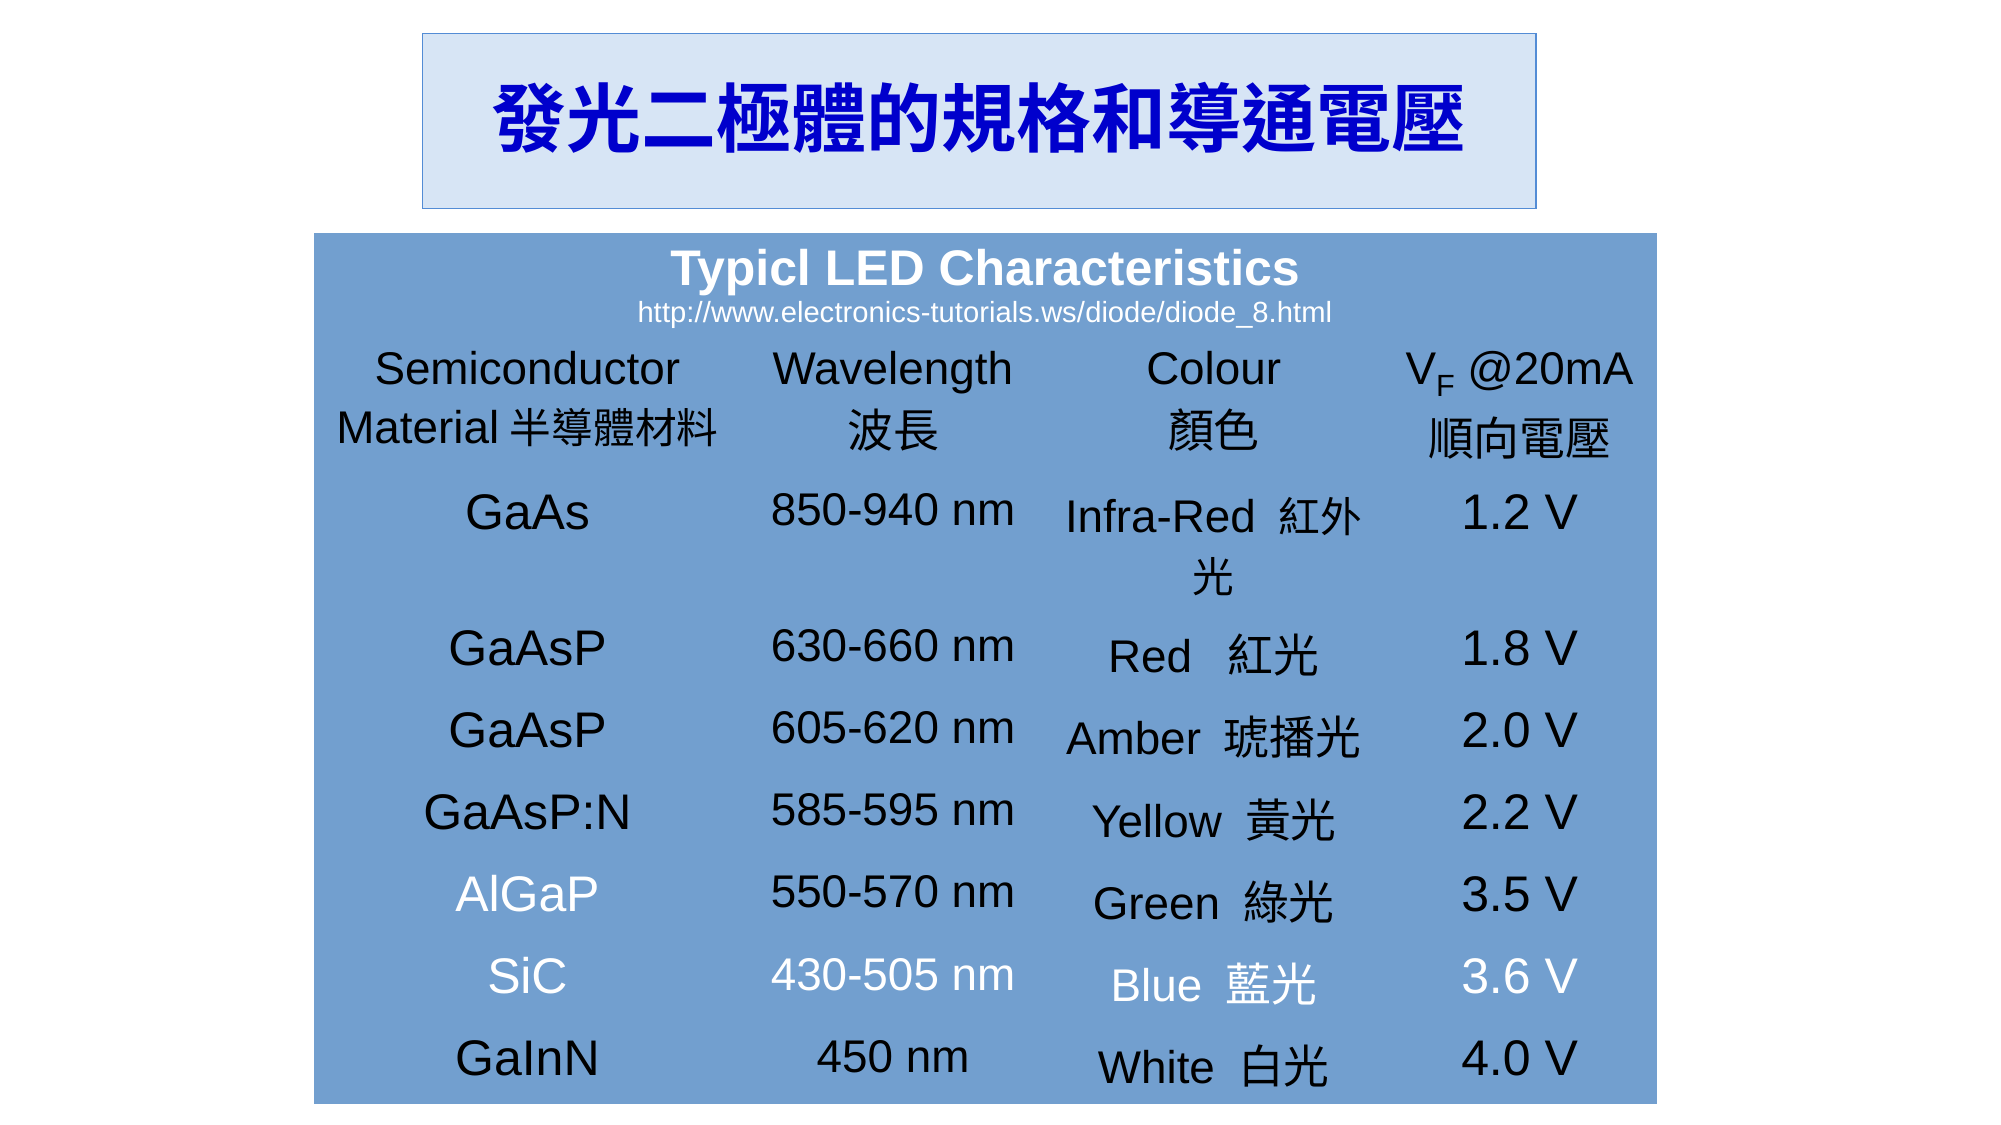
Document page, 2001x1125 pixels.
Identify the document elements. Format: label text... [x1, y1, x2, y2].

text_box 發光二極體的規格和導通電壓 [423, 33, 1536, 209]
table_cell 2.2 V [1383, 777, 1657, 859]
table_cell 550-570 nm [741, 859, 1045, 941]
table_cell 630-660 nm [741, 612, 1045, 694]
table_cell 430-505 nm [741, 941, 1045, 1023]
table_cell 1.2 V [1383, 477, 1657, 612]
table_cell VF @20mA 順向電壓 [1383, 336, 1657, 477]
table_cell GaAsP [314, 694, 741, 777]
table_cell 850-940 nm [741, 477, 1045, 612]
table_cell AlGaP [314, 859, 741, 941]
table_cell Amber 琥播光 [1045, 694, 1383, 777]
table_cell White 白光 [1045, 1023, 1383, 1104]
table_cell 3.6 V [1383, 941, 1657, 1023]
table_cell Red 紅光 [1045, 612, 1383, 694]
table_cell 2.0 V [1383, 694, 1657, 777]
table_cell GaAsP:N [314, 777, 741, 859]
table_cell GaAs [314, 477, 741, 612]
table_cell 3.5 V [1383, 859, 1657, 941]
table_cell Blue 藍光 [1045, 941, 1383, 1023]
table_cell Yellow 黃光 [1045, 777, 1383, 859]
table_cell GaAsP [314, 612, 741, 694]
table_cell Semiconductor Material半導體材料 [314, 336, 741, 477]
table_cell Green 綠光 [1045, 859, 1383, 941]
table_cell GaInN [314, 1023, 741, 1104]
table_header Typicl LED Characteristics http://www.electronics-tutorials.ws/diode/diode_8.html [314, 233, 1657, 336]
table_cell 4.0 V [1383, 1023, 1657, 1104]
table_cell 605-620 nm [741, 694, 1045, 777]
table_cell Wavelength 波長 [741, 336, 1045, 477]
table_cell Colour 顏色 [1045, 336, 1383, 477]
table_cell 1.8 V [1383, 612, 1657, 694]
table_cell Infra-Red 紅外光 [1045, 477, 1383, 612]
table_cell 585-595 nm [741, 777, 1045, 859]
table_cell 450 nm [741, 1023, 1045, 1104]
table_cell SiC [314, 941, 741, 1023]
